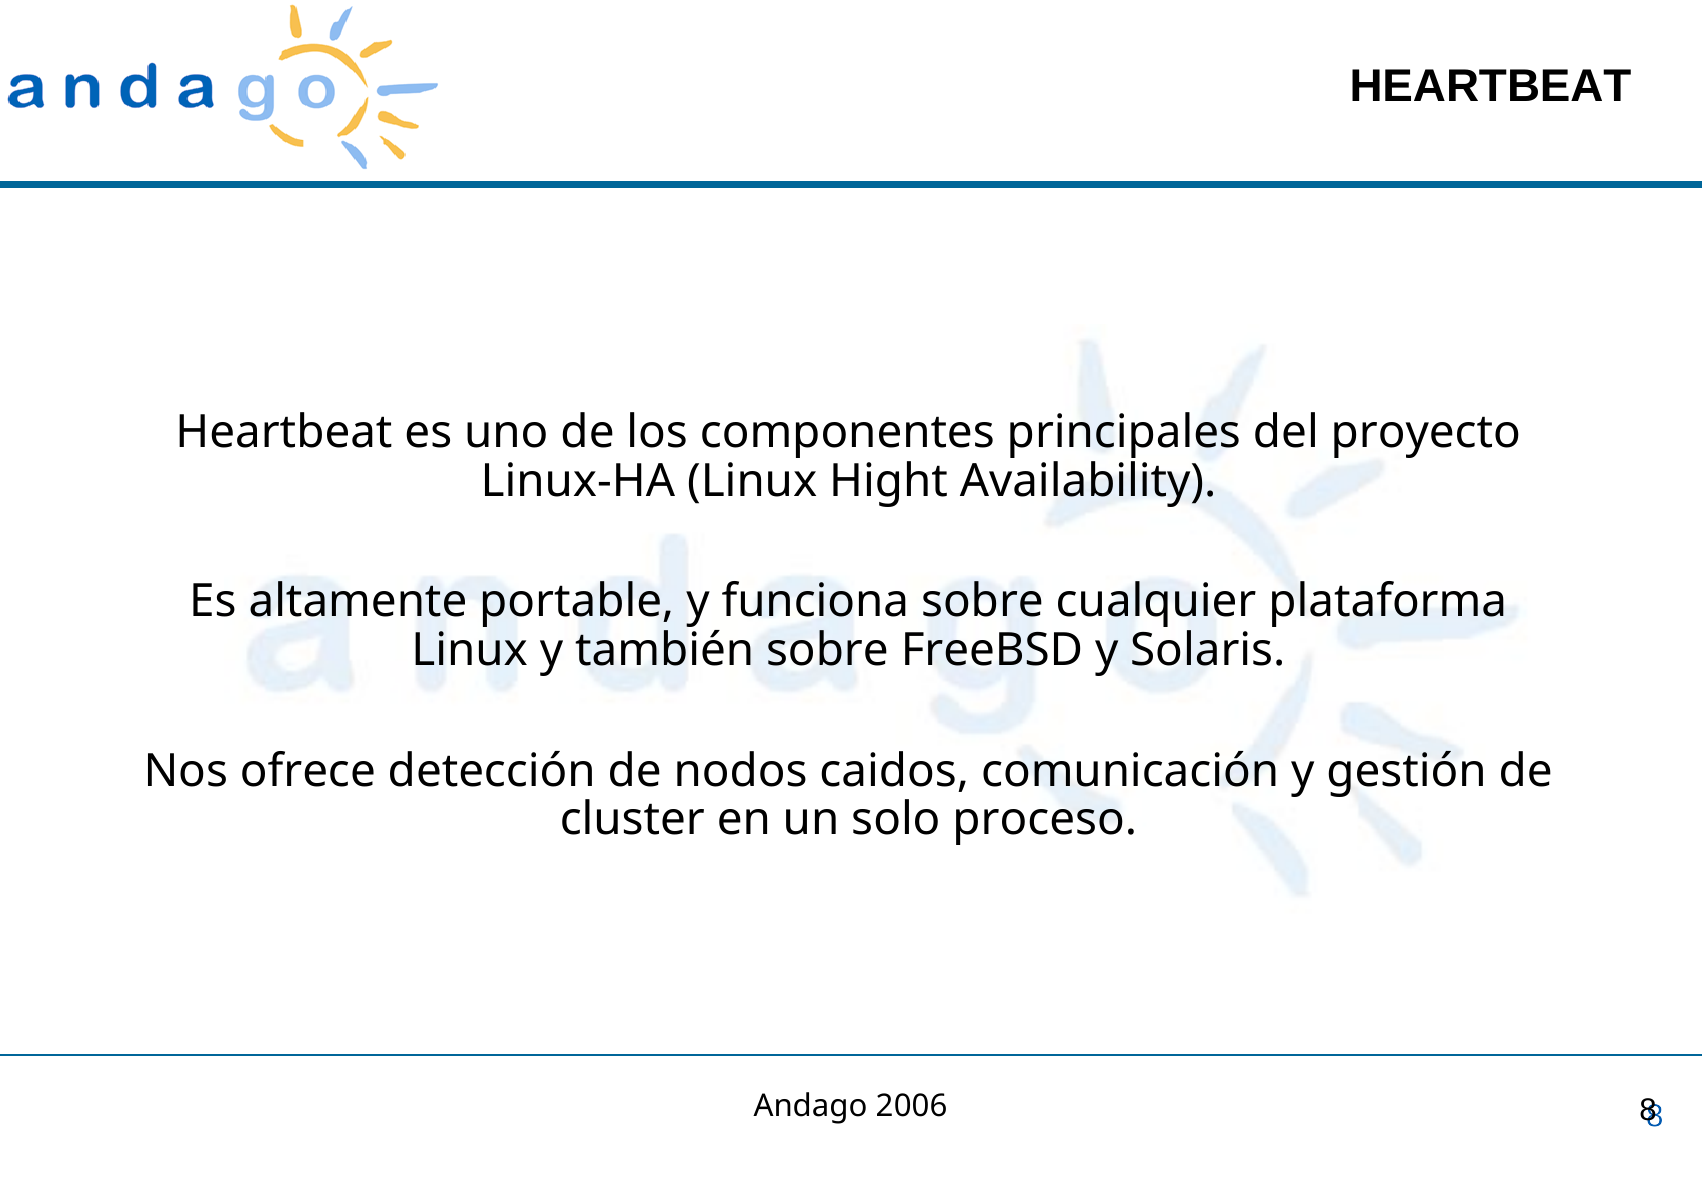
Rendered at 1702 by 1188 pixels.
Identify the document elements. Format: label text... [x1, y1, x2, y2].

subtitle Heartbeat es uno de los componentes principales del proyecto Linux-HA (Linux Hight Availability). Es altamente portable, y funciona sobre cualquier plataforma Linux y también sobre FreeBSD y Solaris. Nos ofrece detección de nodos caidos, comunicación y gestión de cluster en un solo proceso. [125, 270, 1572, 984]
picture [0, 0, 255, 175]
title HEARTBEAT [255, 0, 1702, 188]
